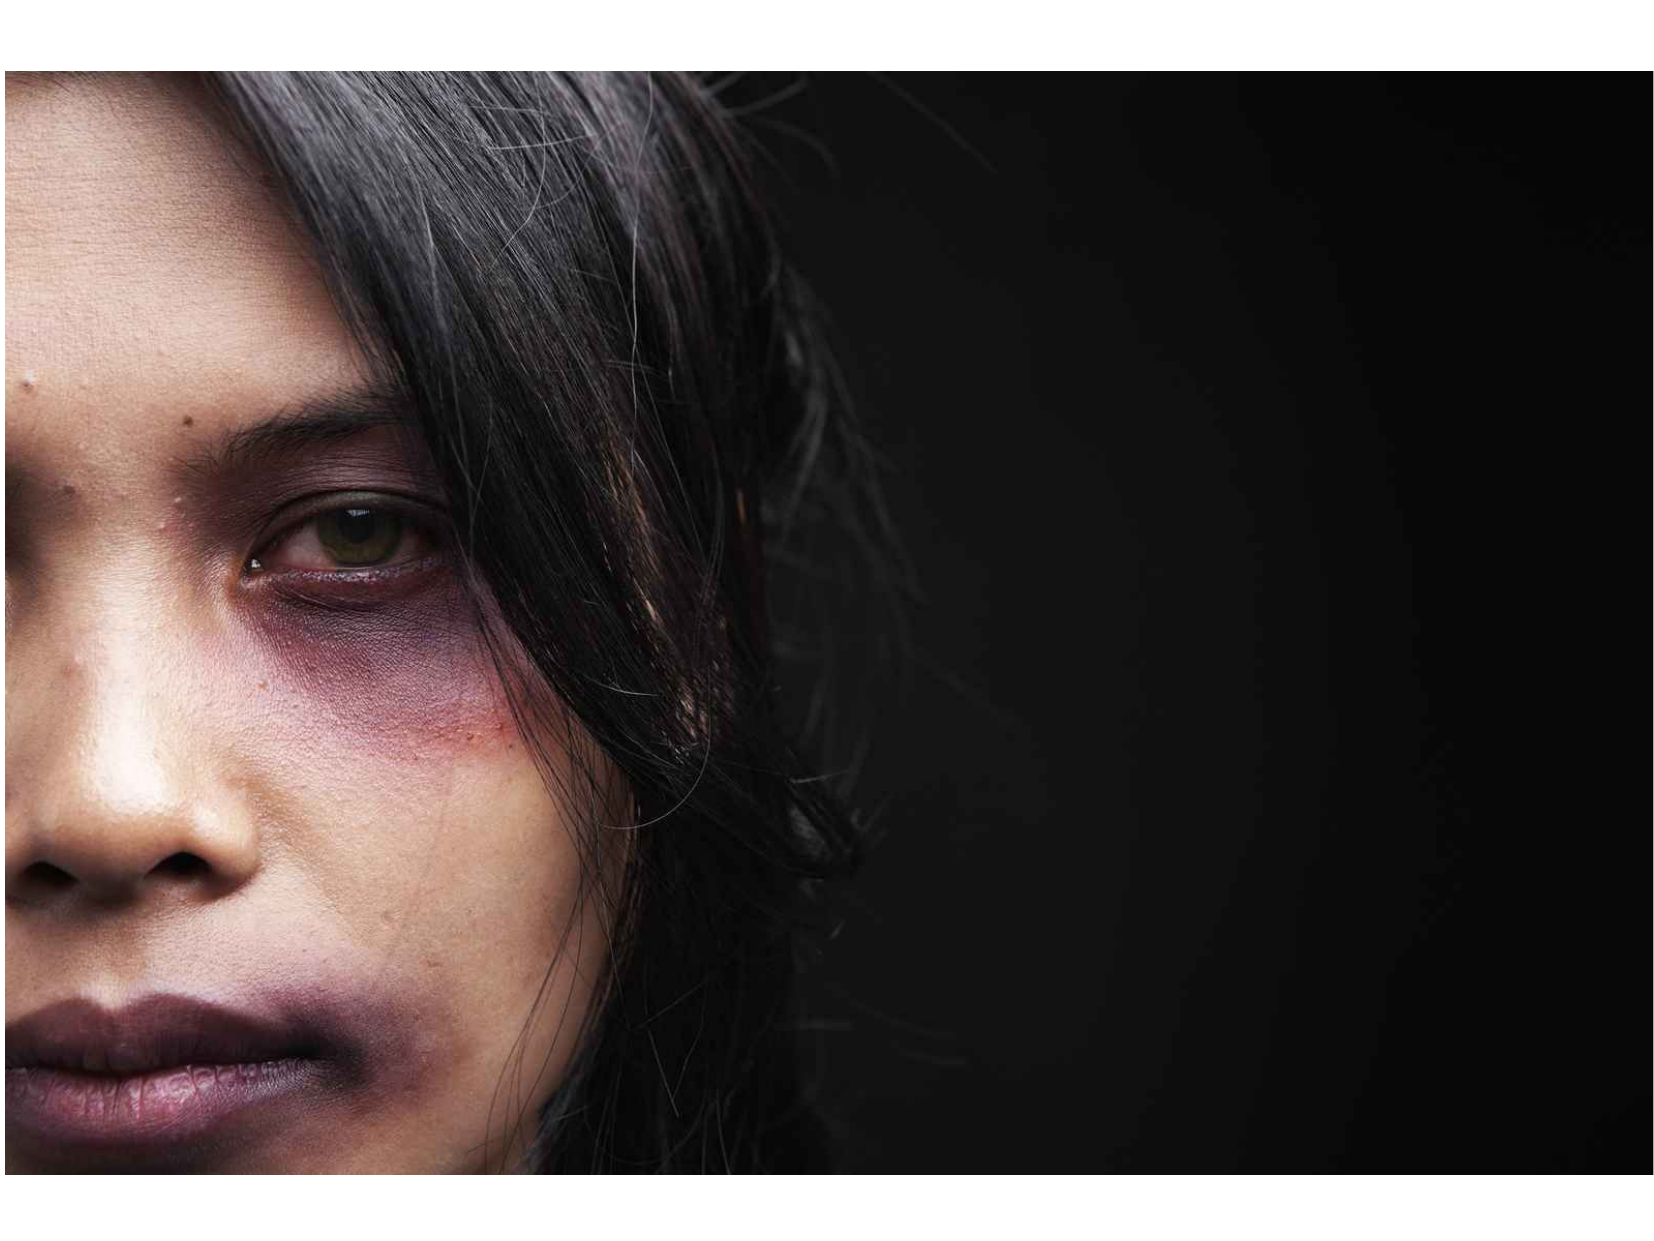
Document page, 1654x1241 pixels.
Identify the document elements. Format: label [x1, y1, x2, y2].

picture [5, 71, 1654, 1175]
